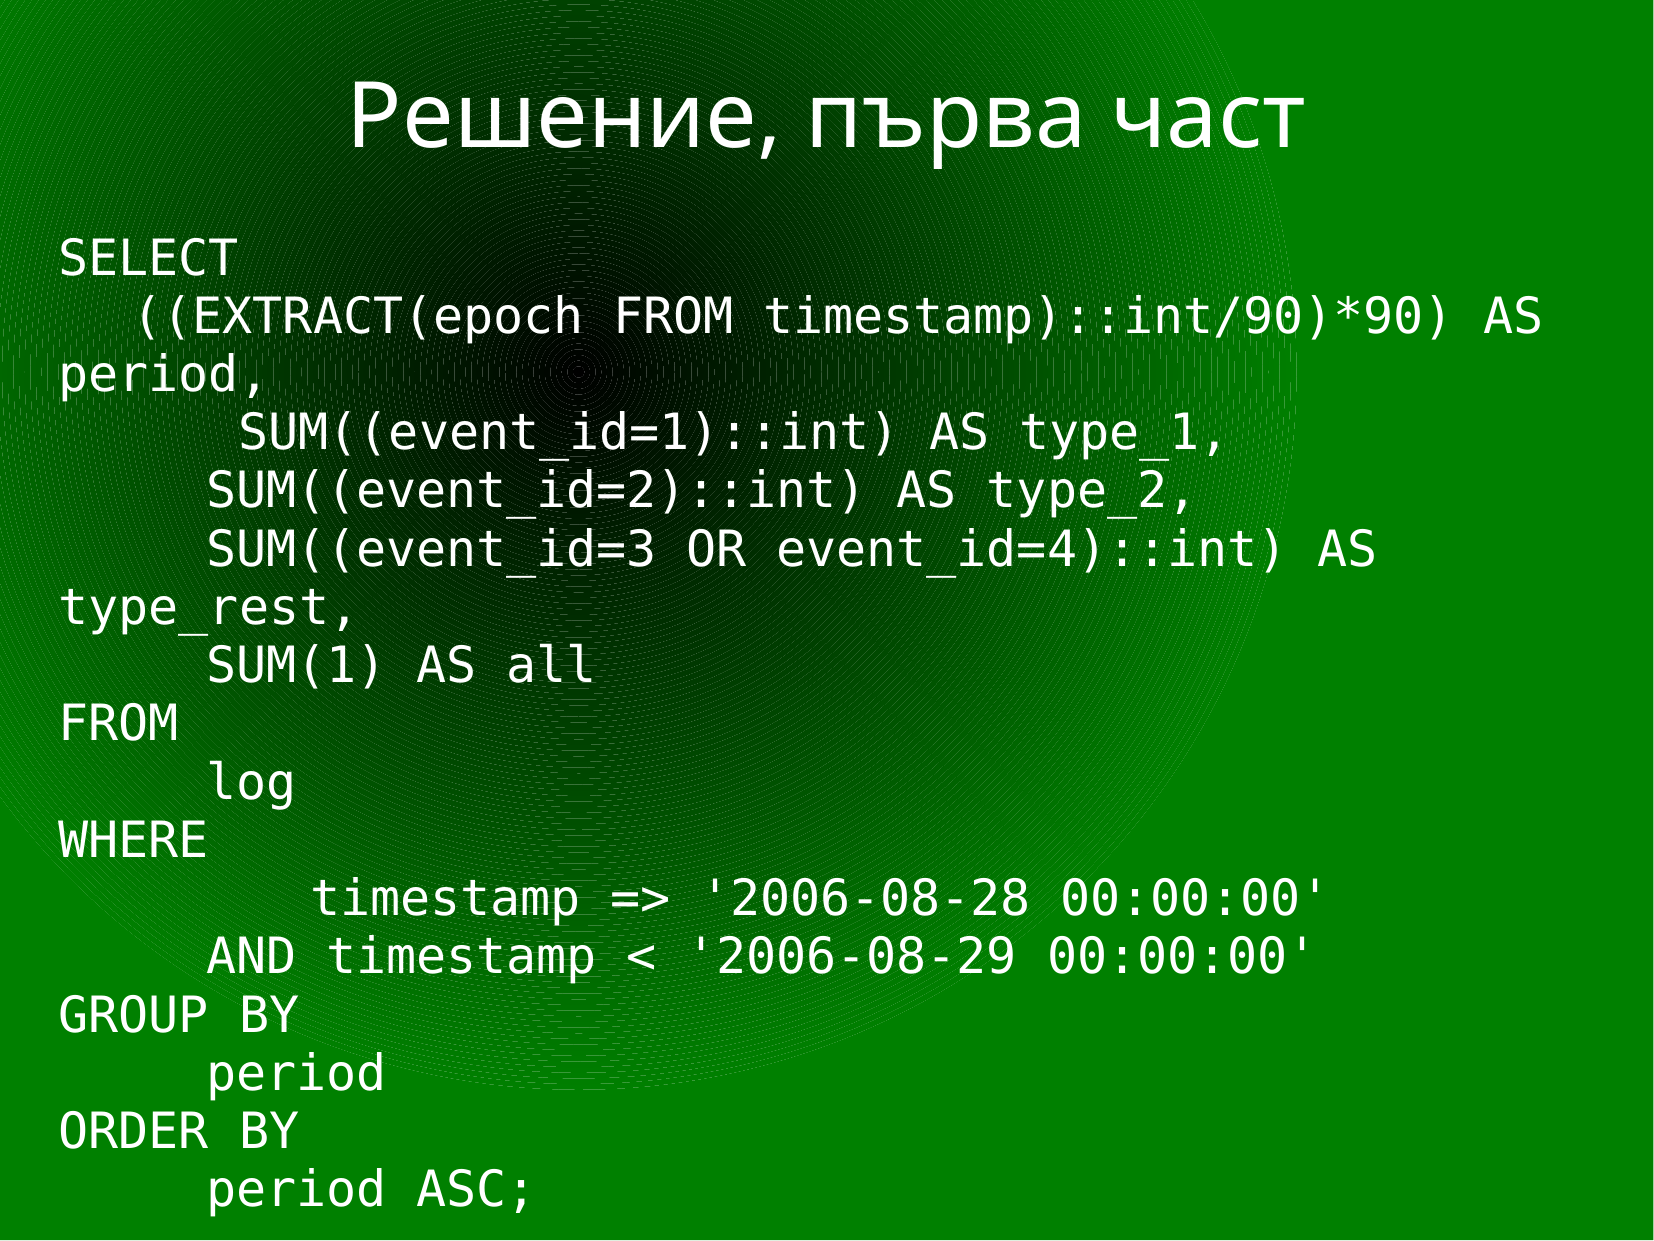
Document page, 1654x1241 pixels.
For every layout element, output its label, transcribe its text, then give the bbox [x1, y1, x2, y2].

title Решение, първа част [82, 8, 1571, 216]
subtitle SELECT ((EXTRACT(epoch FROM timestamp)::int/90)*90) AS period, SUM((event_id=1)::int) AS type_1, SUM((event_id=2)::int) AS type_2, SUM((event_id=3 OR event_id=4)::int) AS type_rest, SUM(1) AS all FROM log WHERE timestamp => '2006-08-28 00:00:00' AND timestamp < '2006-08-29 00:00:00' GROUP BY period ORDER BY period ASC; [59, 228, 1625, 1219]
